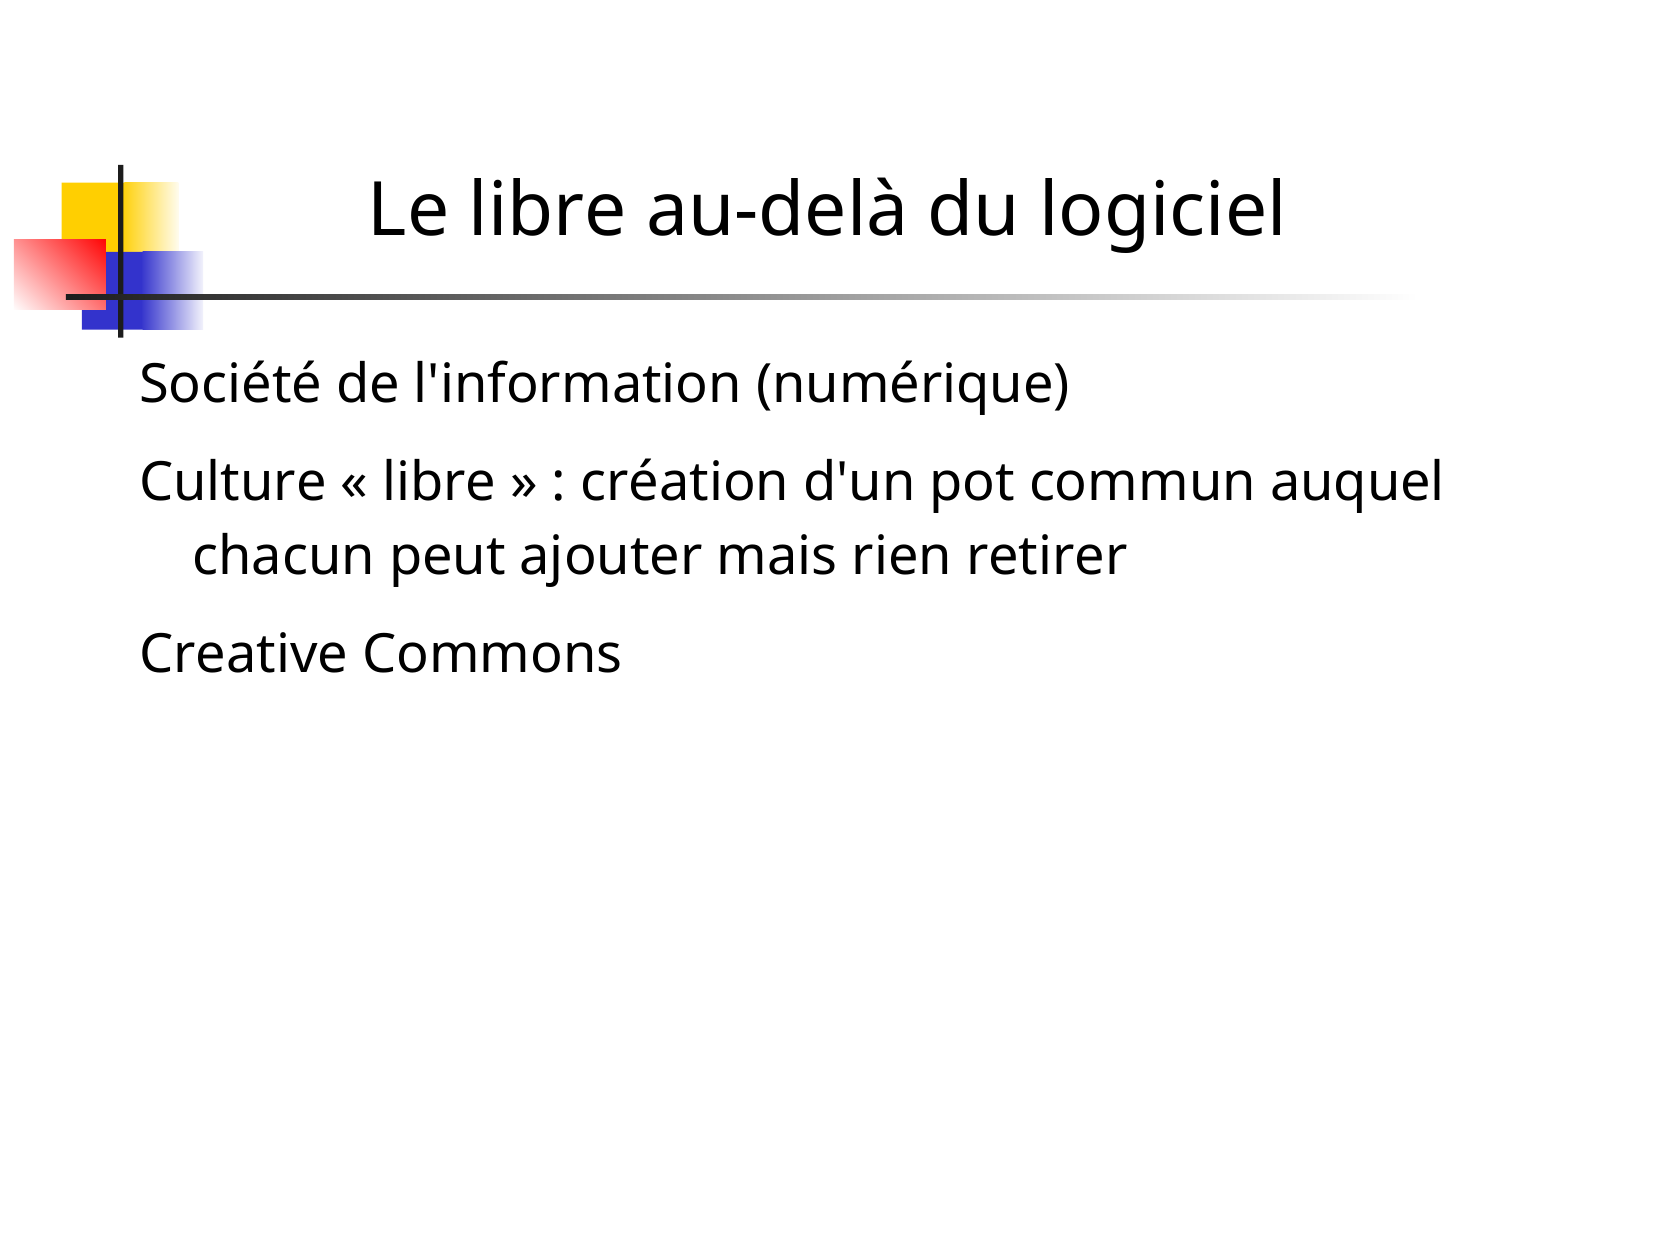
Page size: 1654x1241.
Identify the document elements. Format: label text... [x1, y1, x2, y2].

list Société de l'information (numérique) Culture « libre » : création d'un pot commun auquel chacun peut ajouter mais rien retirer Creative Commons [121, 344, 1534, 1127]
title Le libre au-delà du logiciel [121, 102, 1534, 311]
